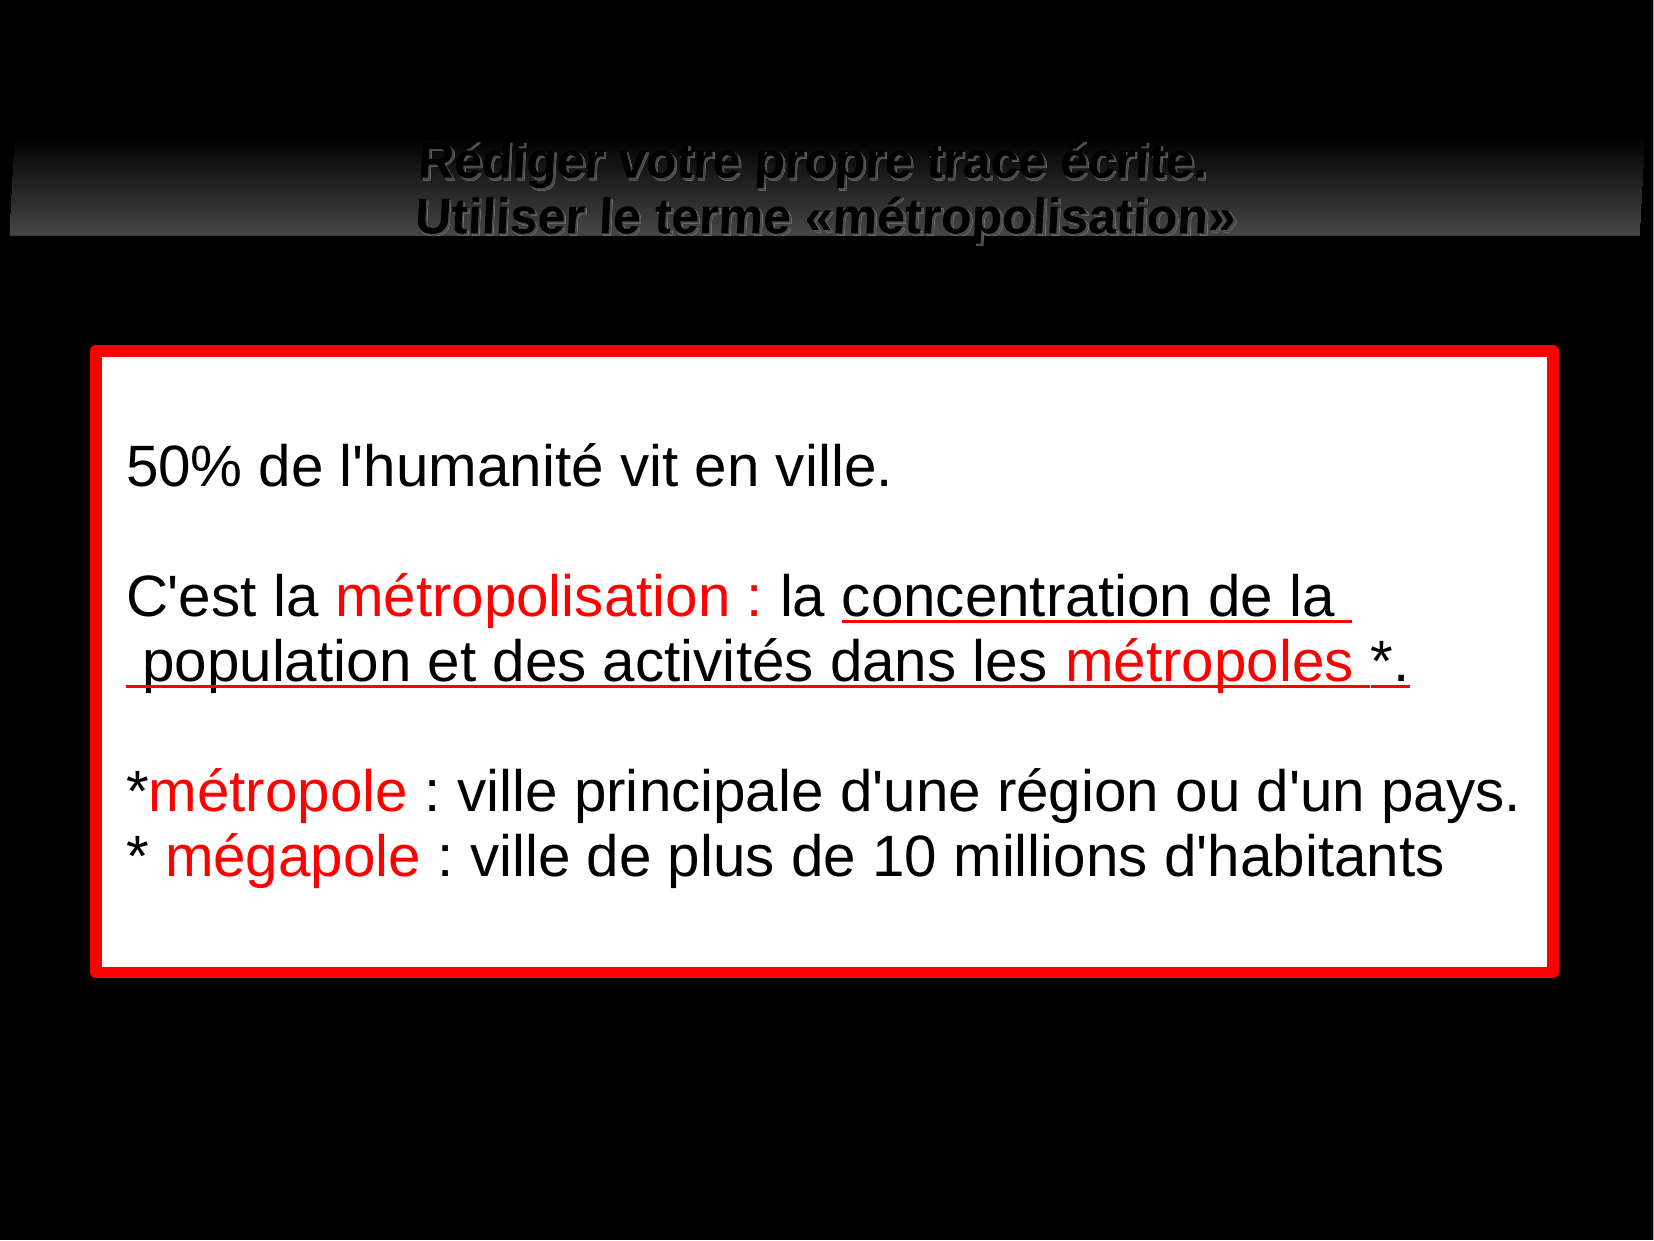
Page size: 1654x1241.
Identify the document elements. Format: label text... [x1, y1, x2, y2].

text_box 50% de l'humanité vit en ville. C'est la métropolisation : la concentration de la population et des activités dans les métropoles *. *métropole : ville principale d'une région ou d'un pays. * mégapole : ville de plus de 10 millions d'habitants [96, 350, 1553, 973]
text_box Rédiger votre propre trace écrite. Utiliser le terme «métropolisation» [8, 139, 1646, 237]
